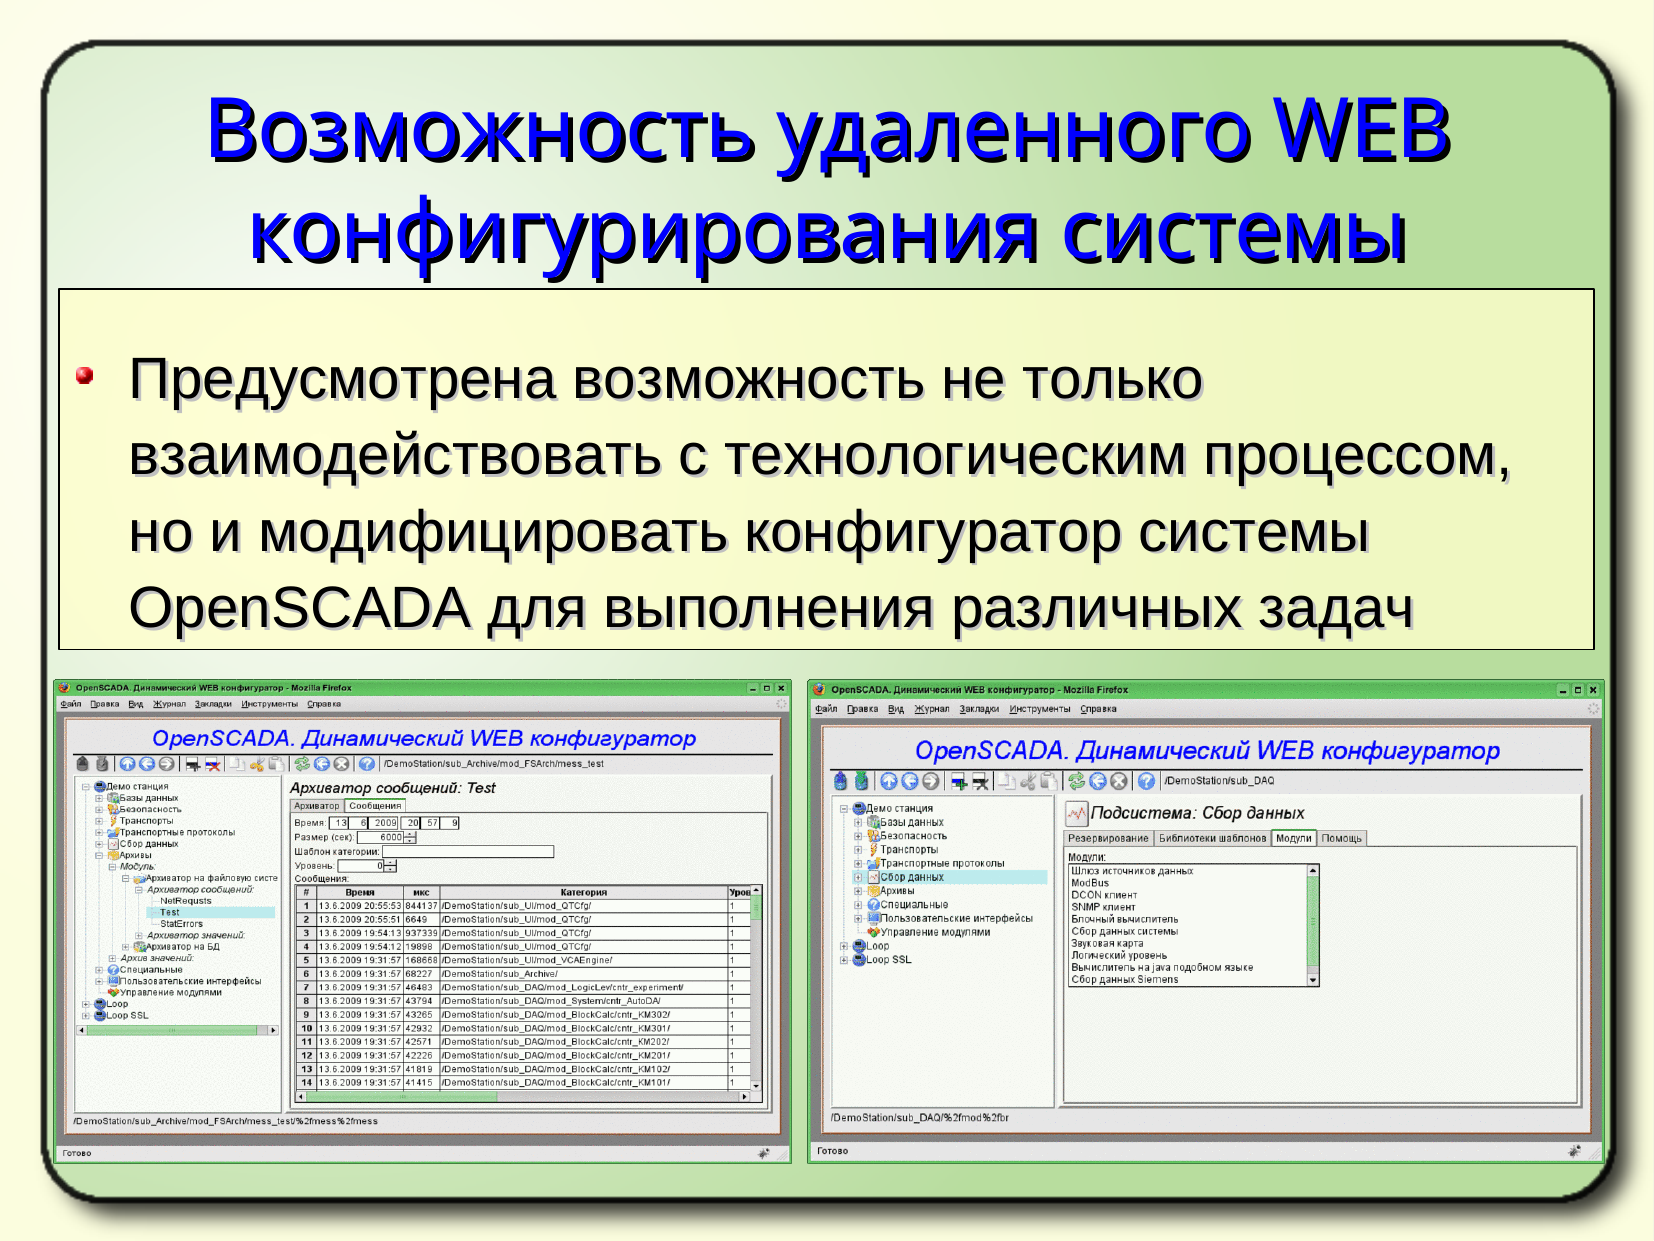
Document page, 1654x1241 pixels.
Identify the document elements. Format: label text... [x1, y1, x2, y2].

text_box Предусмотрена возможность не только взаимодействовать с технологическим процессом, но и модифицировать конфигуратор системы OpenSCADA для выполнения различных задач [59, 289, 1594, 650]
picture [0, 0, 1654, 1241]
title Возможность удаленного WEB конфигурирования системы [121, 73, 1534, 276]
